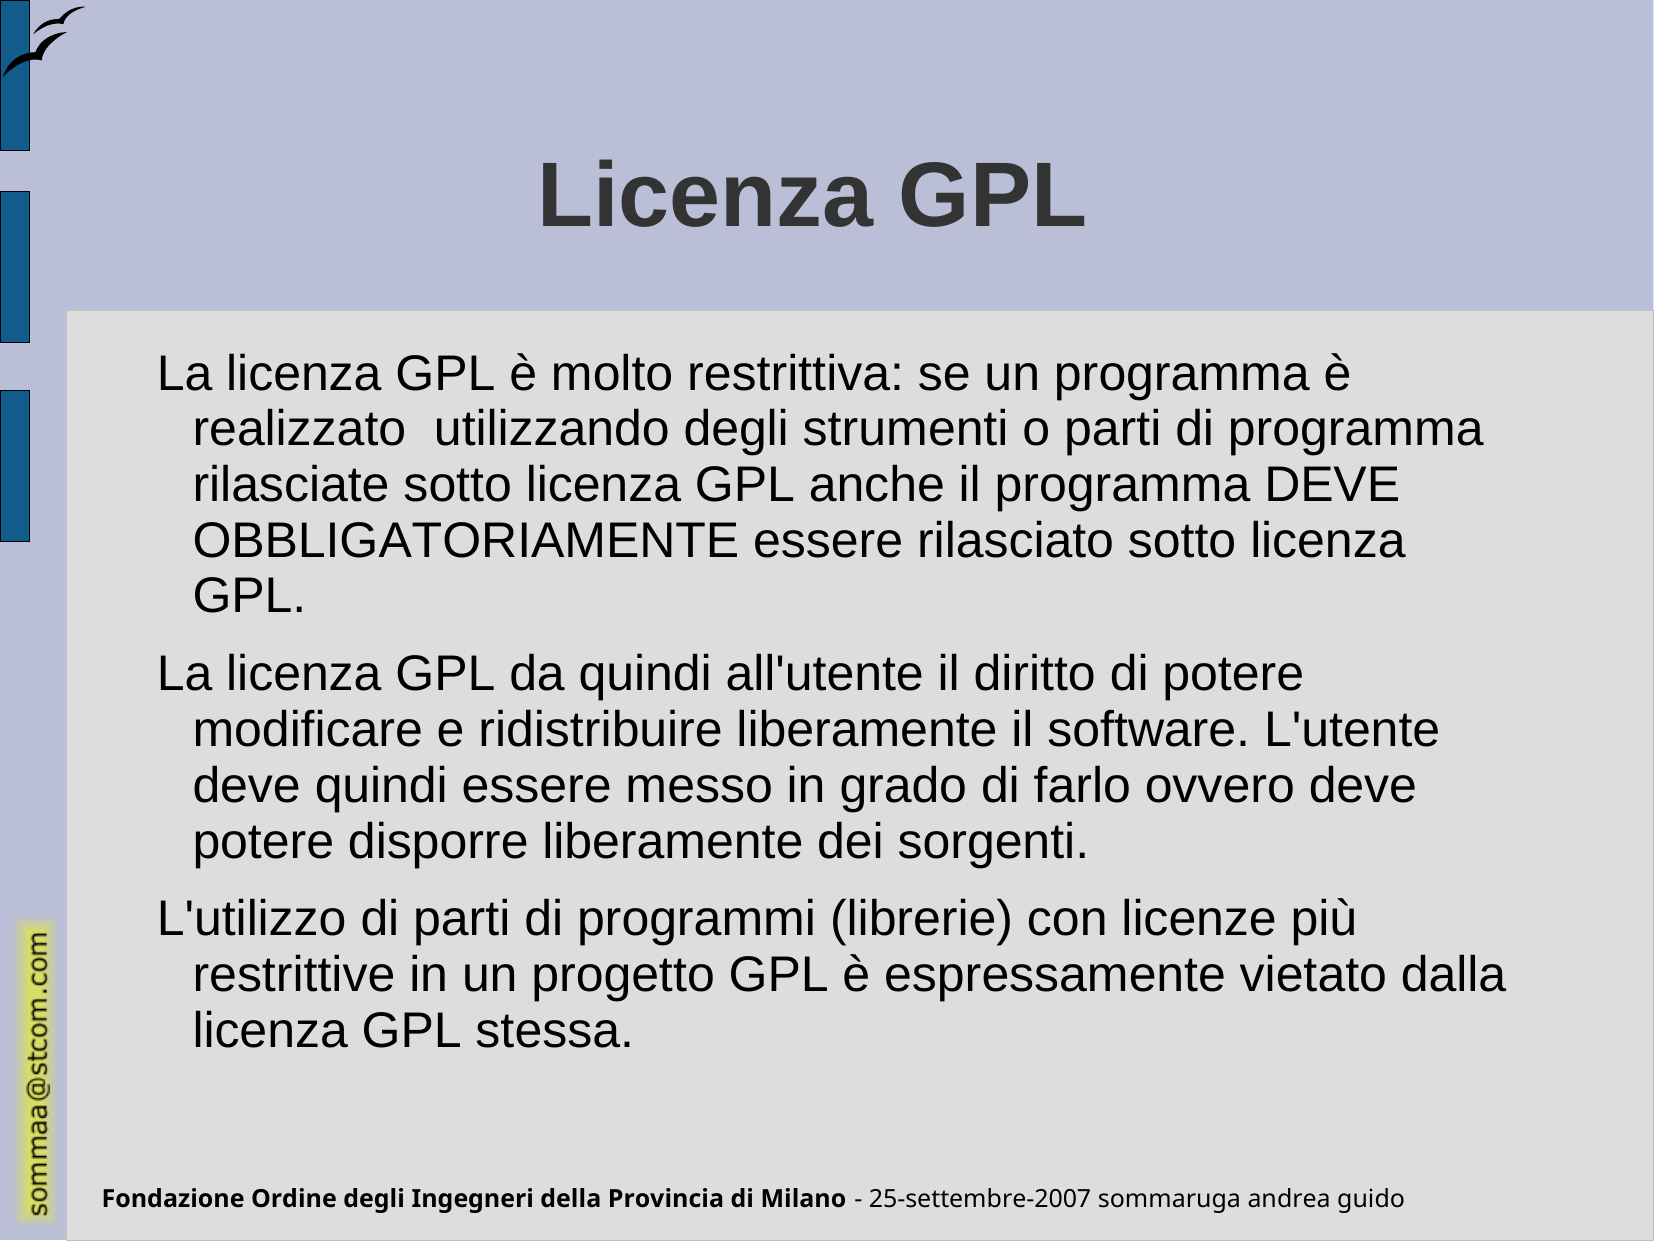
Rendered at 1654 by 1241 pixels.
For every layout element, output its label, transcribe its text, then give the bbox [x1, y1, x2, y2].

list La licenza GPL è molto restrittiva: se un programma è realizzato utilizzando degli strumenti o parti di programma rilasciate sotto licenza GPL anche il programma DEVE OBBLIGATORIAMENTE essere rilasciato sotto licenza GPL. La licenza GPL da quindi all'utente il diritto di potere modificare e ridistribuire liberamente il software. L'utente deve quindi essere messo in grado di farlo ovvero deve potere disporre liberamente dei sorgenti. L'utilizzo di parti di programmi (librerie) con licenze più restrittive in un progetto GPL è espressamente vietato dalla licenza GPL stessa. [121, 344, 1534, 1127]
picture [12, 915, 60, 1228]
title Licenza GPL [121, 91, 1534, 299]
